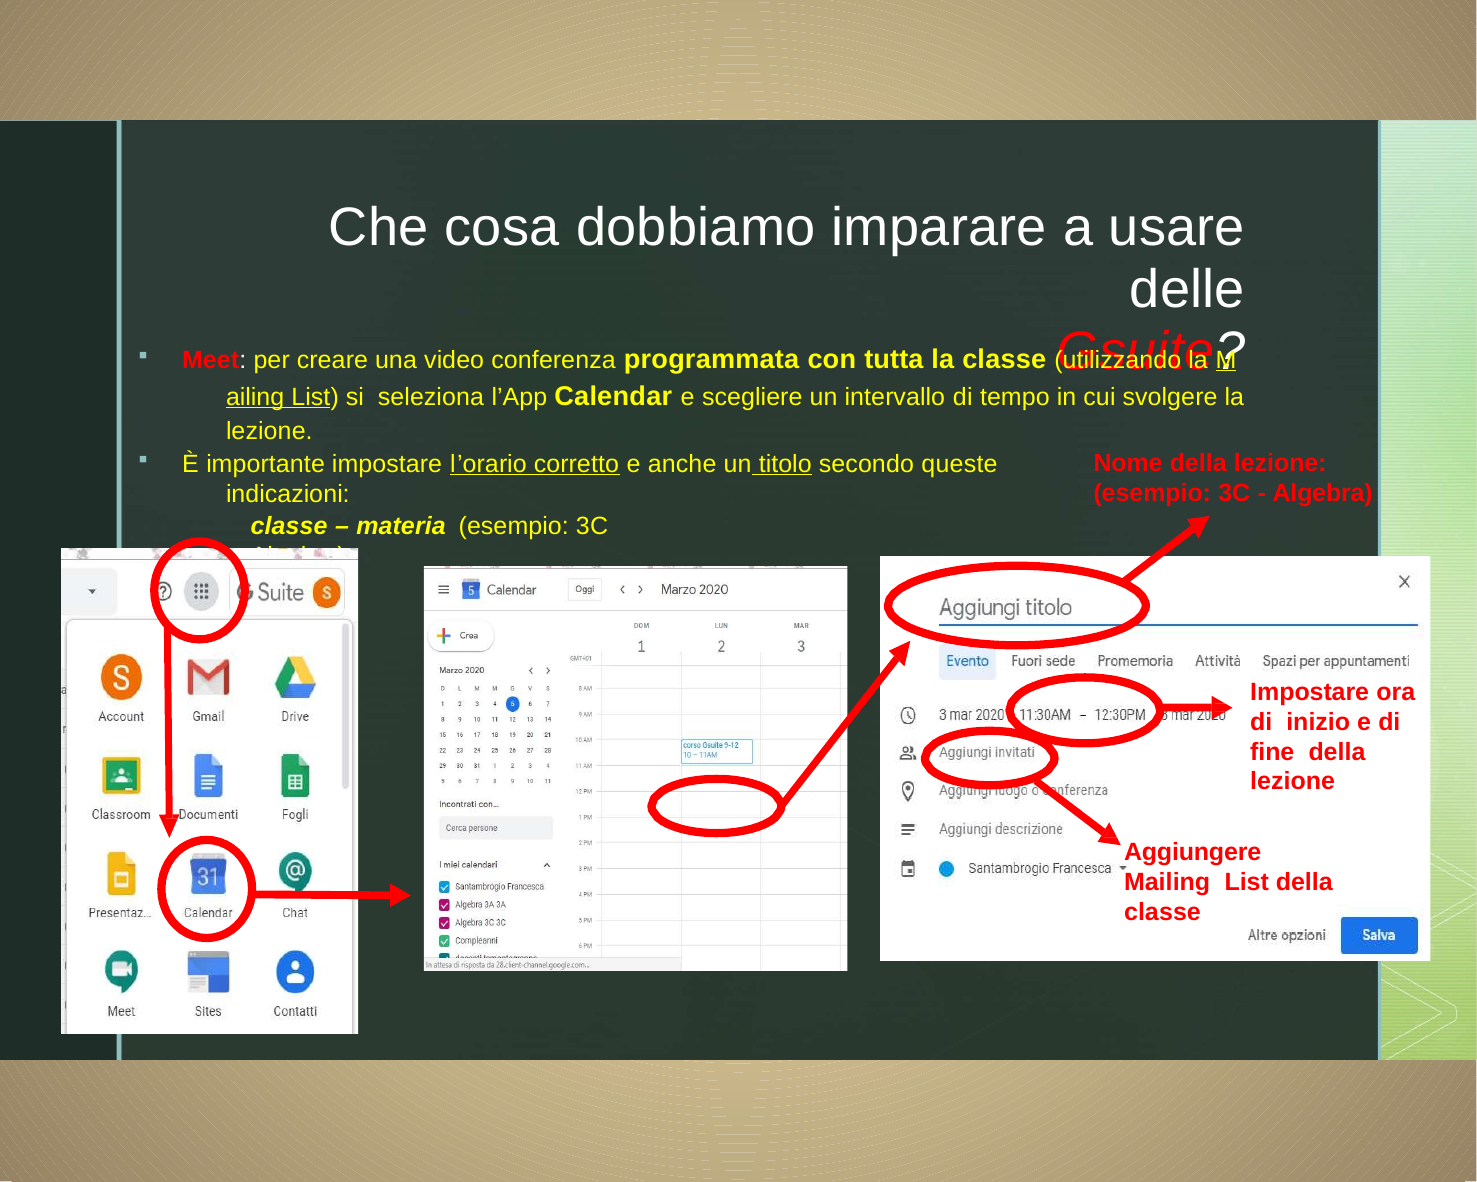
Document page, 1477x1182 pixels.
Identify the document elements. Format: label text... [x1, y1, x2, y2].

text_box [61, 549, 412, 1034]
text_box [930, 735, 1050, 781]
text_box È importante impostare l ’orario corretto e anche un titolo secondo queste indicazioni: [134, 445, 1045, 508]
text_box Nome della lezione: (esempio: 3C - Algebra) [1091, 444, 1377, 508]
title Che cosa dobbiamo imparare a usare delle Gsuite? [328, 191, 1332, 383]
text_box Meet: per creare una video conferenza programmata con tutta la classe (utilizzando la M ailing List) si seleziona l’App Calendar e scegliere un intervallo di tempo in cui svolgere la lezione. [134, 335, 1293, 412]
text_box [1014, 682, 1122, 739]
text_box Impostare ora di inizio e di fine della lezione Aggiungere Mailing List della classe [1122, 673, 1437, 928]
text_box [424, 515, 1430, 971]
text_box [159, 549, 240, 635]
text_box classe – materia (esempio: 3C Algebra) [248, 507, 686, 571]
